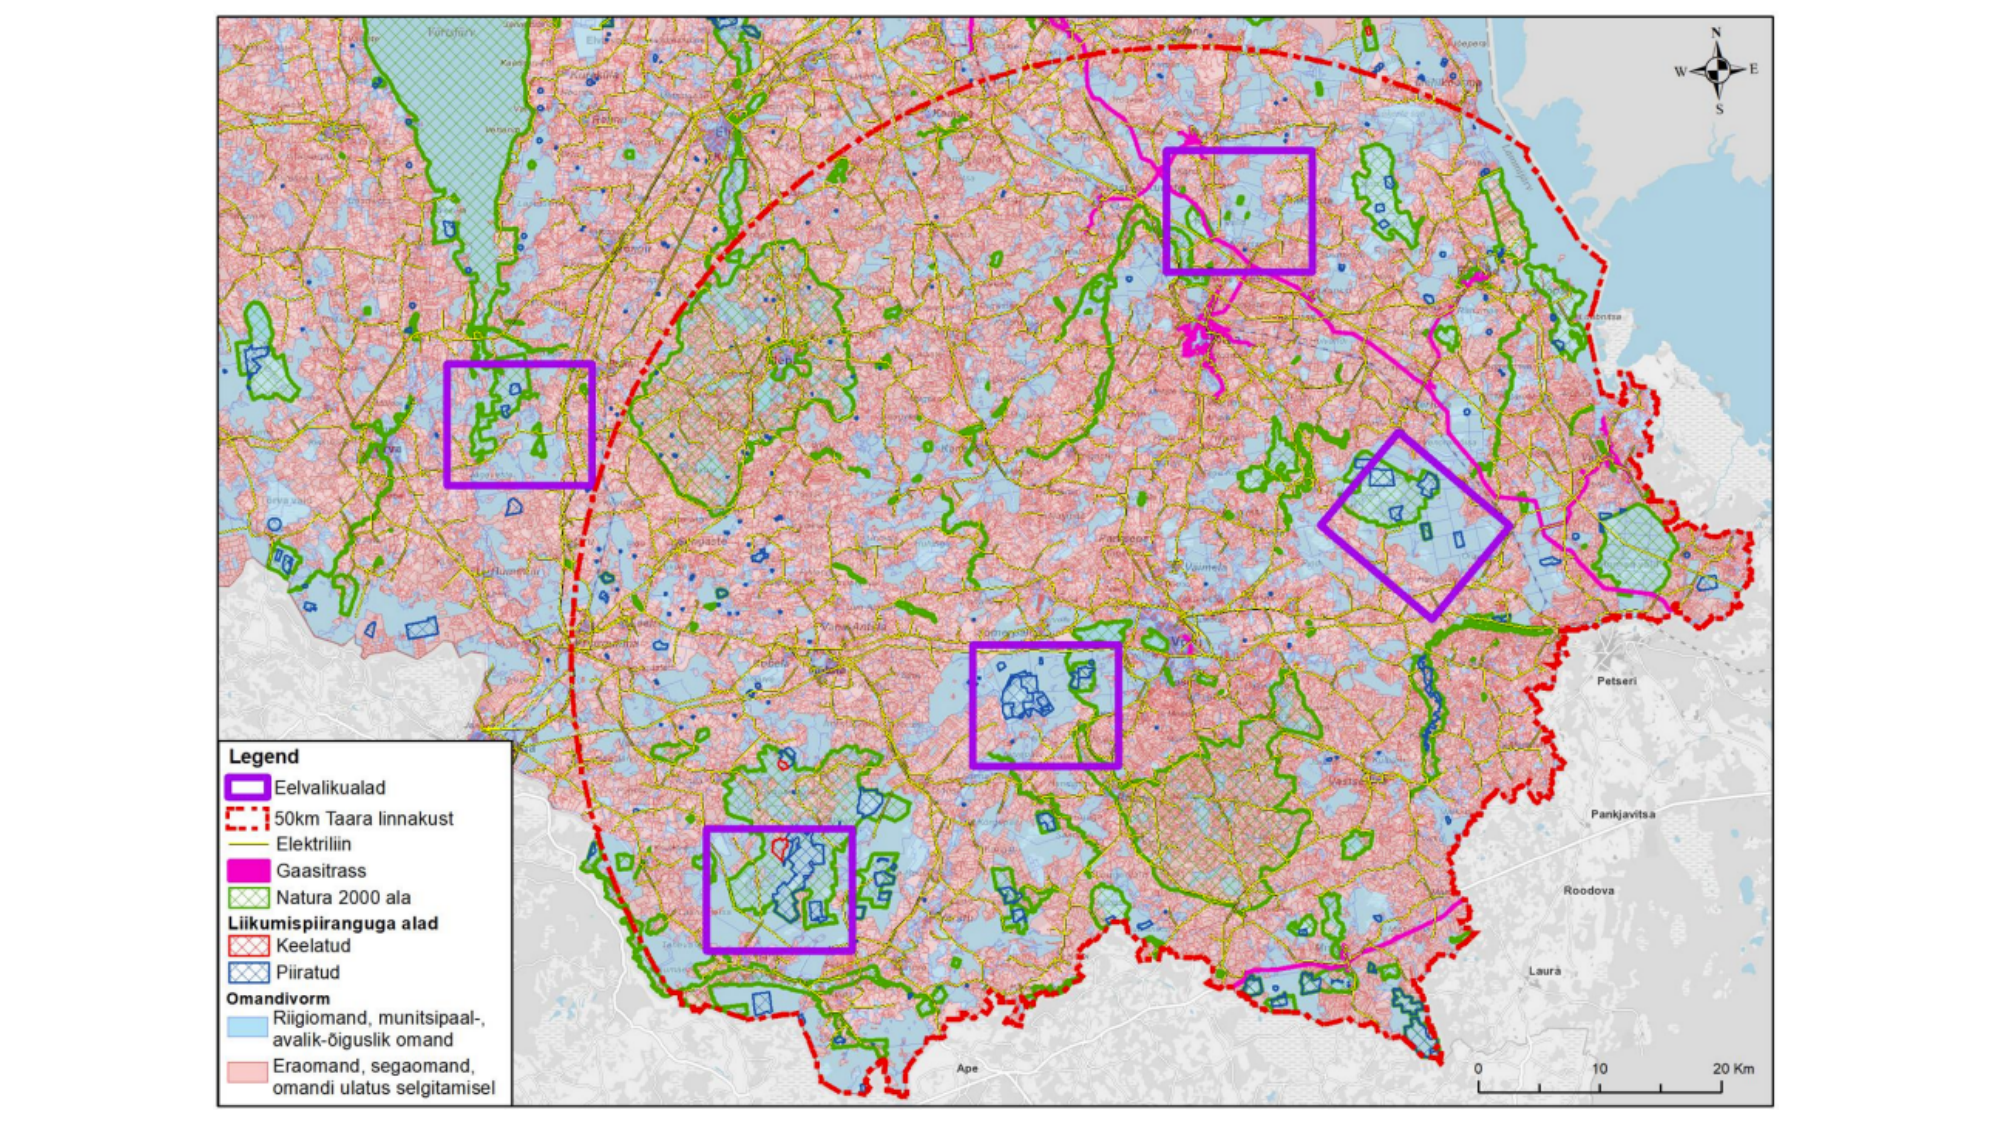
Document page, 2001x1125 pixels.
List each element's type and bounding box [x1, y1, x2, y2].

picture [213, 9, 1779, 1110]
